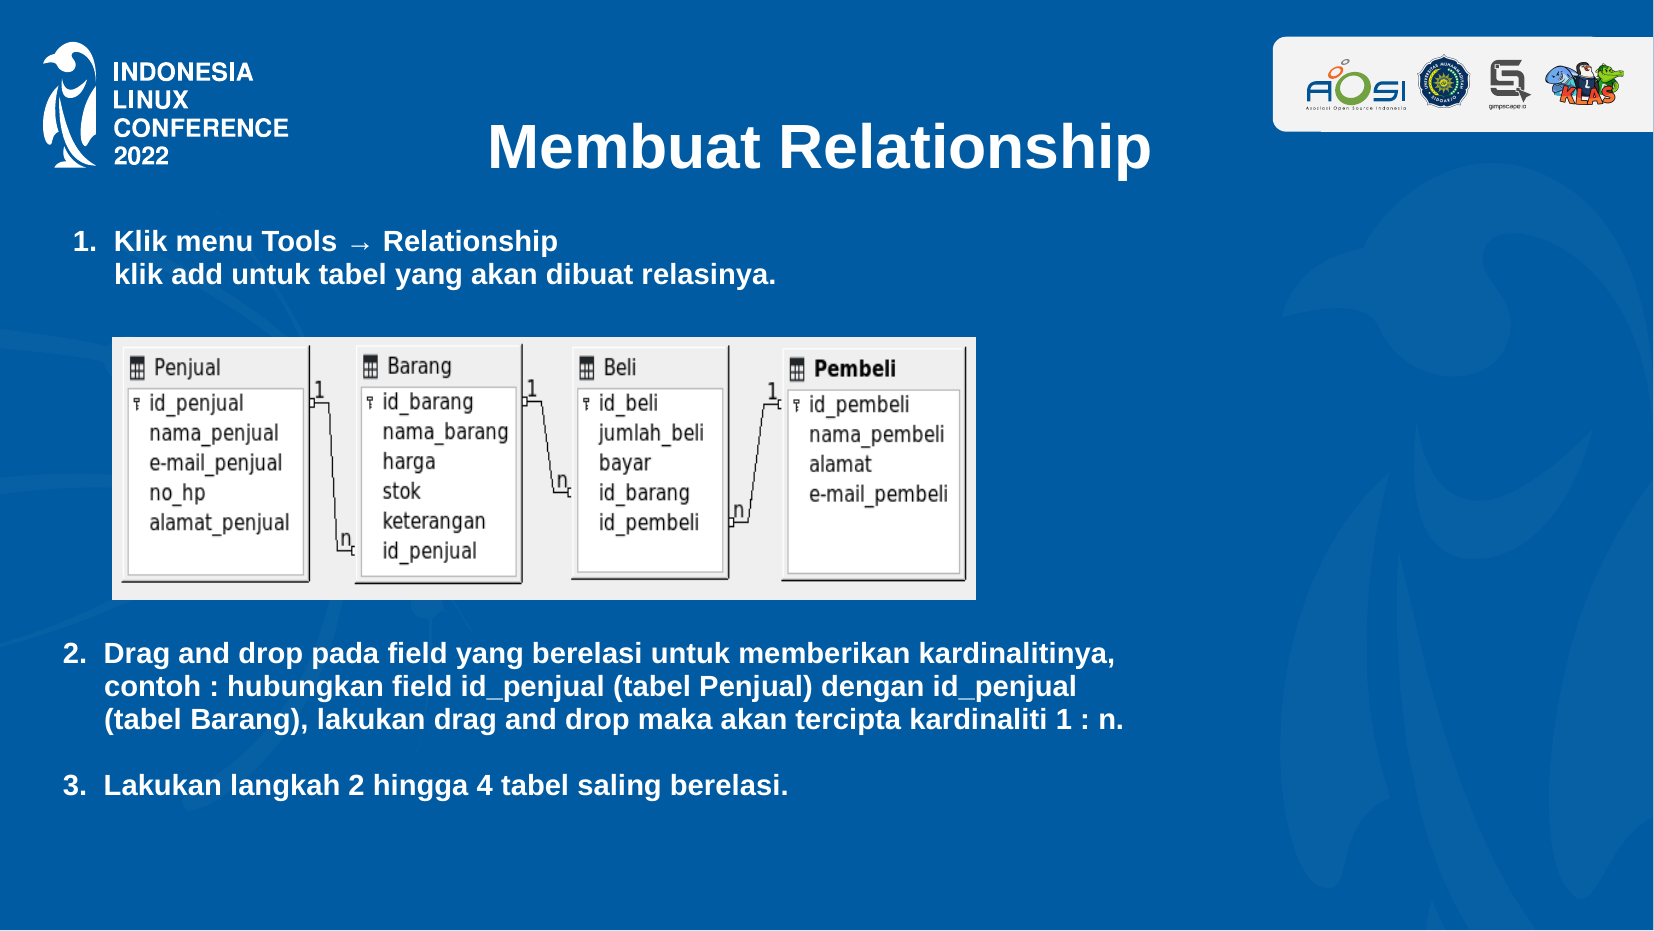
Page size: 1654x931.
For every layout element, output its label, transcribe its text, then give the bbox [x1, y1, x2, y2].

picture [1417, 54, 1471, 108]
text_box 2. Drag and drop pada field yang berelasi untuk memberikan kardinalitinya, contoh : hubungkan field id_penjual (tabel Penjual) dengan id_penjual (tabel Barang), lakukan drag and drop maka akan tercipta kardinaliti 1 : n. 3. Lakukan langkah 2 hingga 4 tabel saling berelasi. [0, 637, 1163, 931]
title Membuat Relationship [487, 112, 1276, 253]
text_box 1. Klik menu Tools → Relationship klik add untuk tabel yang akan dibuat relasinya. [37, 225, 901, 455]
picture [112, 337, 976, 601]
picture [1545, 62, 1624, 105]
